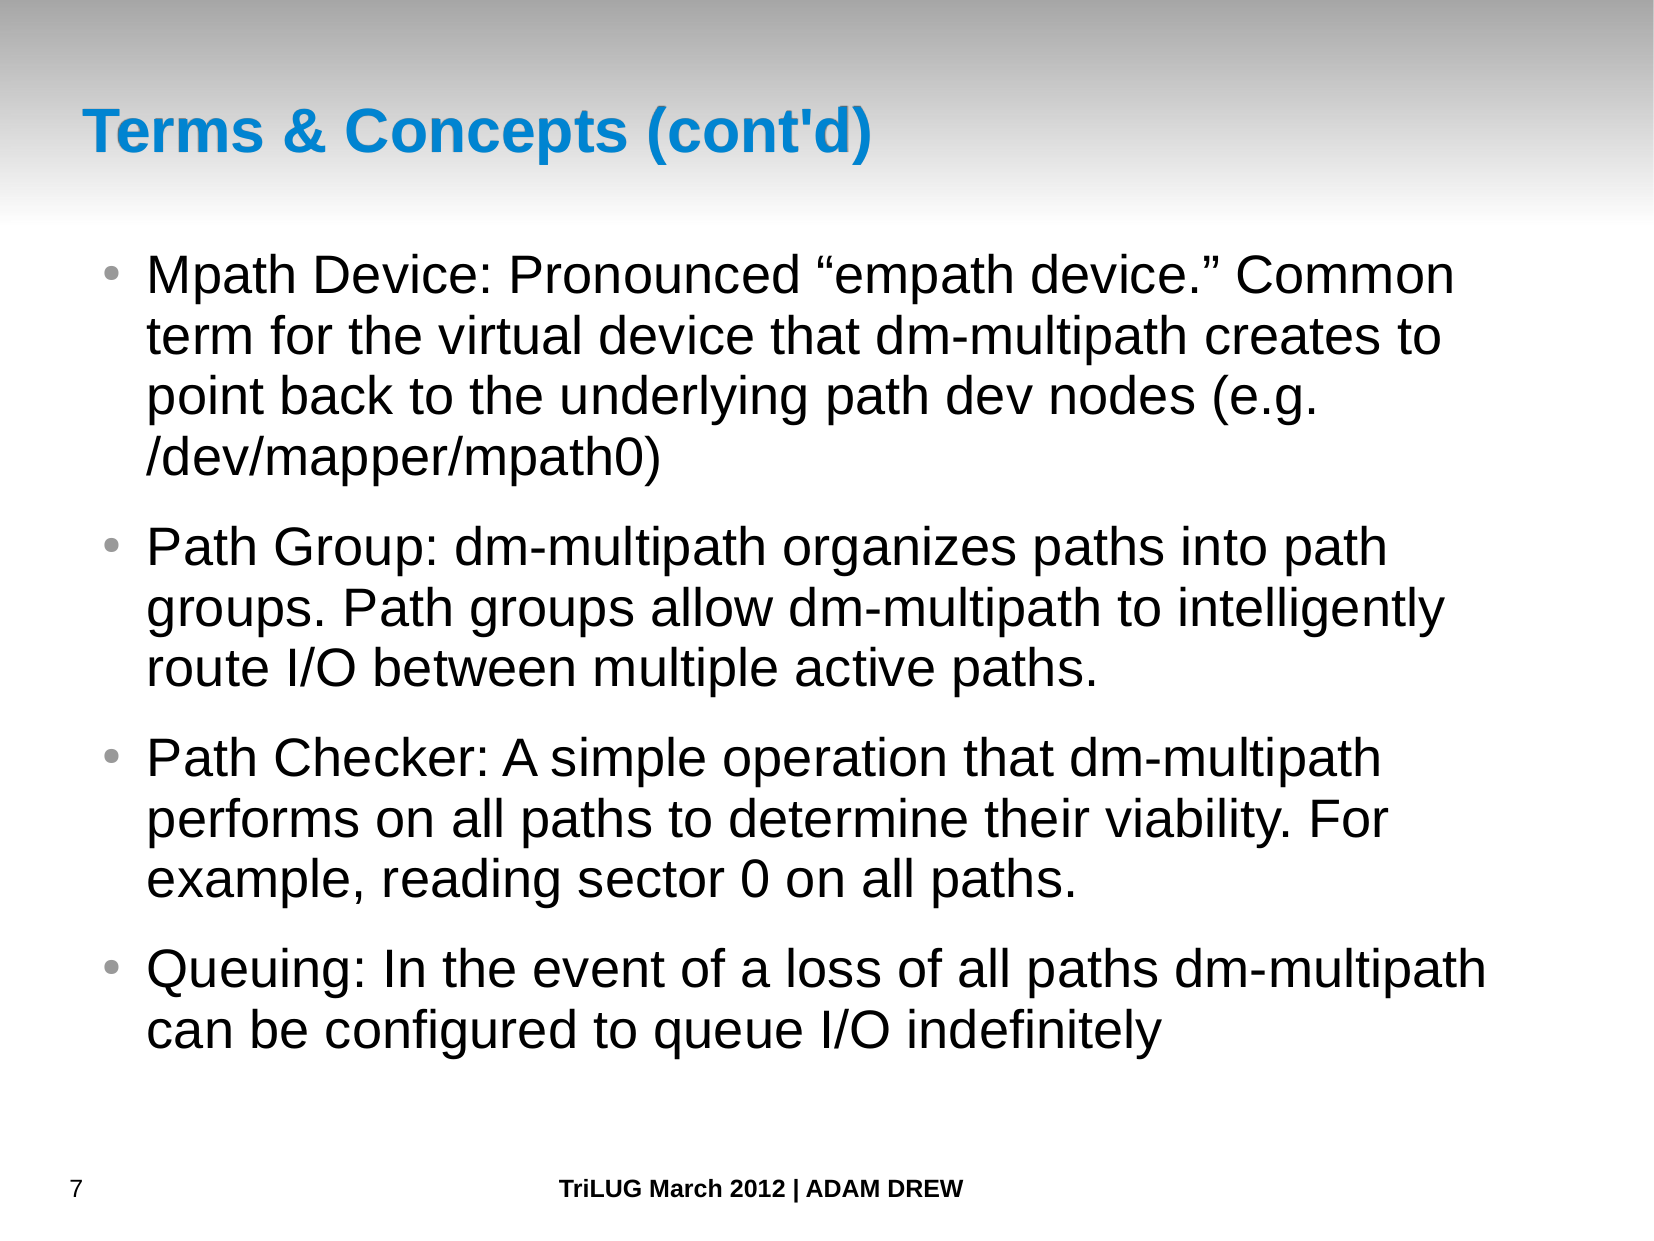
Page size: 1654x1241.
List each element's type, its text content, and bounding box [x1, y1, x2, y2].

list Mpath Device: Pronounced “empath device.” Common term for the virtual device that dm-multipath creates to point back to the underlying path dev nodes (e.g. /dev/mapper/mpath0) Path Group: dm-multipath organizes paths into path groups. Path groups allow dm-multipath to intelligently route I/O between multiple active paths. Path Checker: A simple operation that dm-multipath performs on all paths to determine their viability. For example, reading sector 0 on all paths. Queuing: In the event of a loss of all paths dm-multipath can be configured to queue I/O indefinitely [86, 244, 1576, 1060]
picture [0, 0, 1654, 225]
title Terms & Concepts (cont'd) [82, 37, 1571, 226]
